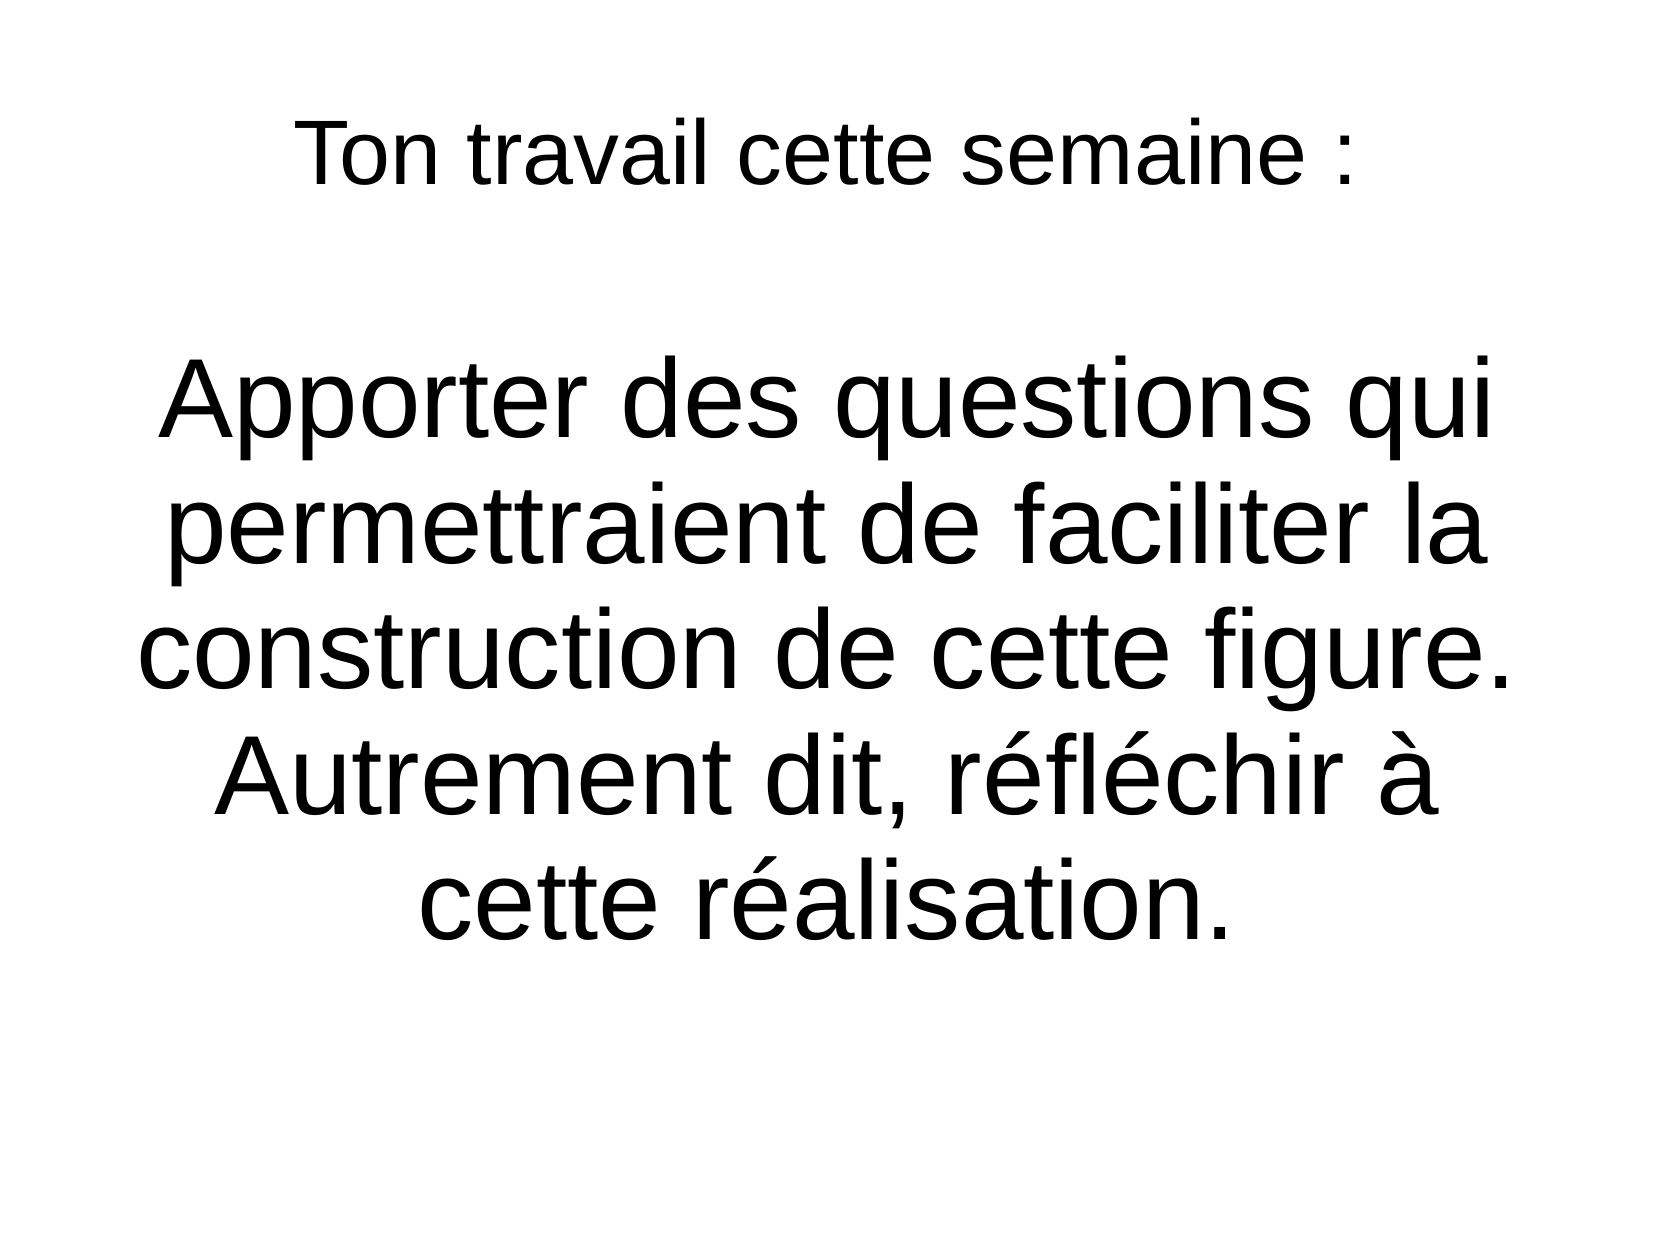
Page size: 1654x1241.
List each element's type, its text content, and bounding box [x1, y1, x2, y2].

title Ton travail cette semaine : [82, 49, 1571, 257]
subtitle Apporter des questions qui permettraient de faciliter la construction de cette figure. Autrement dit, réfléchir à cette réalisation. [82, 290, 1571, 1010]
